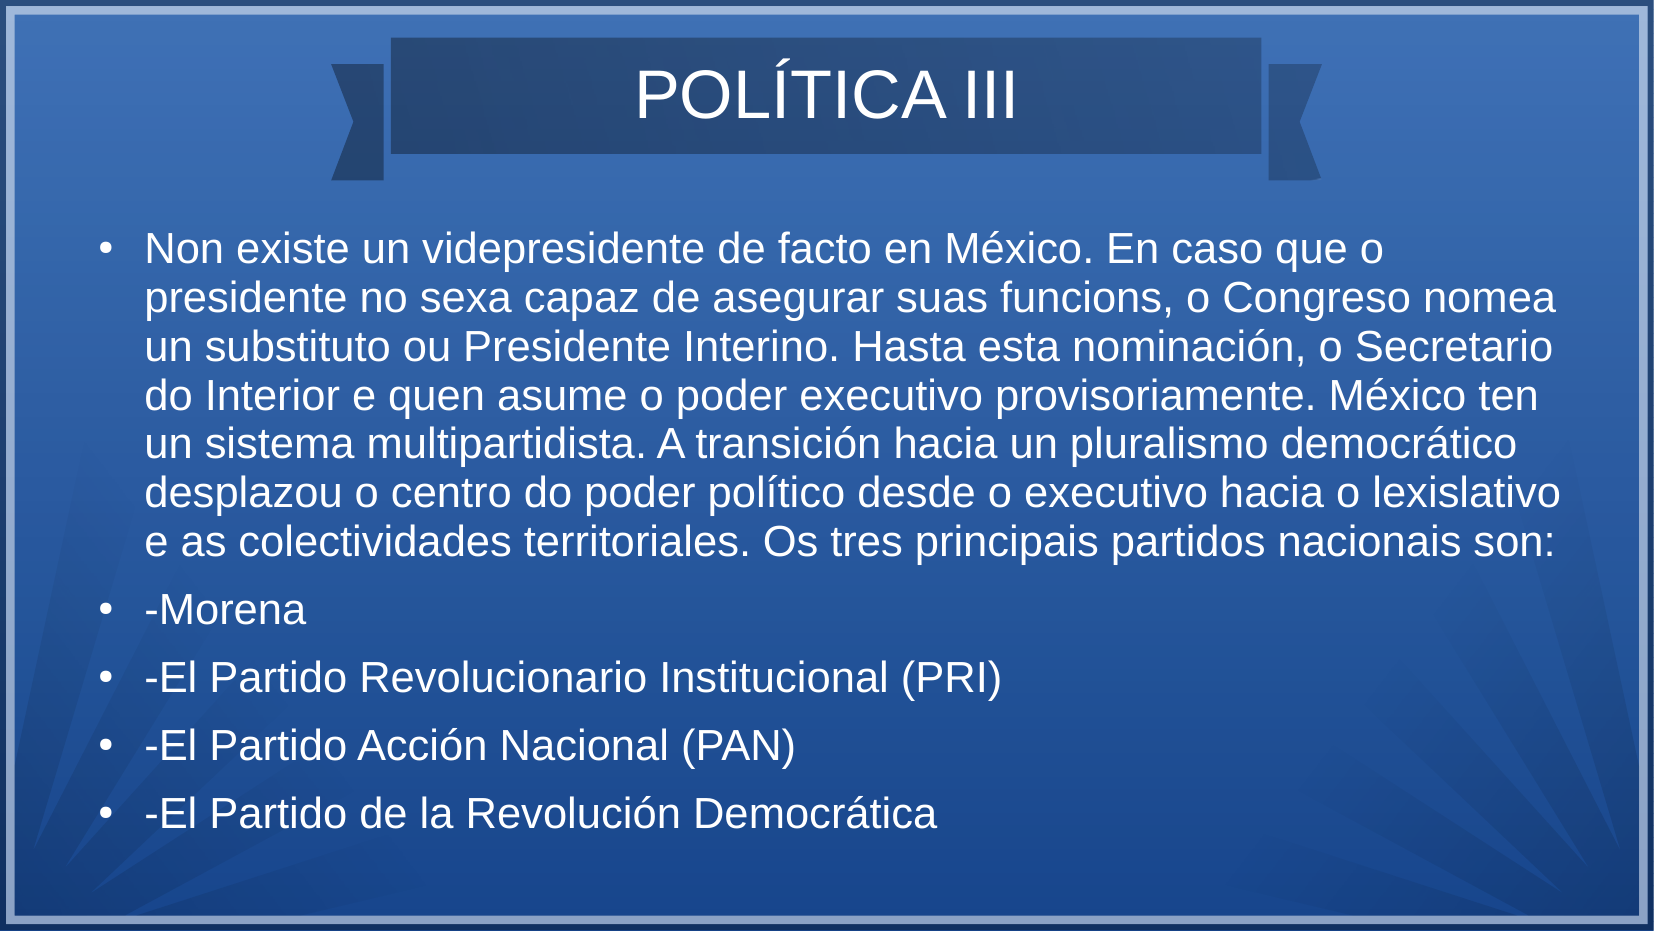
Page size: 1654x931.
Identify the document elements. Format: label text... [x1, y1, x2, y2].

list Non existe un videpresidente de facto en México. En caso que o presidente no sexa capaz de asegurar suas funcions, o Congreso nomea un substituto ou Presidente Interino. Hasta esta nominación, o Secretario do Interior e quen asume o poder executivo provisoriamente. México ten un sistema multipartidista. A transición hacia un pluralismo democrático desplazou o centro do poder político desde o executivo hacia o lexislativo e as colectividades territoriales. Os tres principais partidos nacionais son: -Morena -El Partido Revolucionario Institucional (PRI) -El Partido Acción Nacional (PAN) -El Partido de la Revolución Democrática [82, 224, 1571, 848]
title POLÍTICA III [389, 35, 1264, 154]
